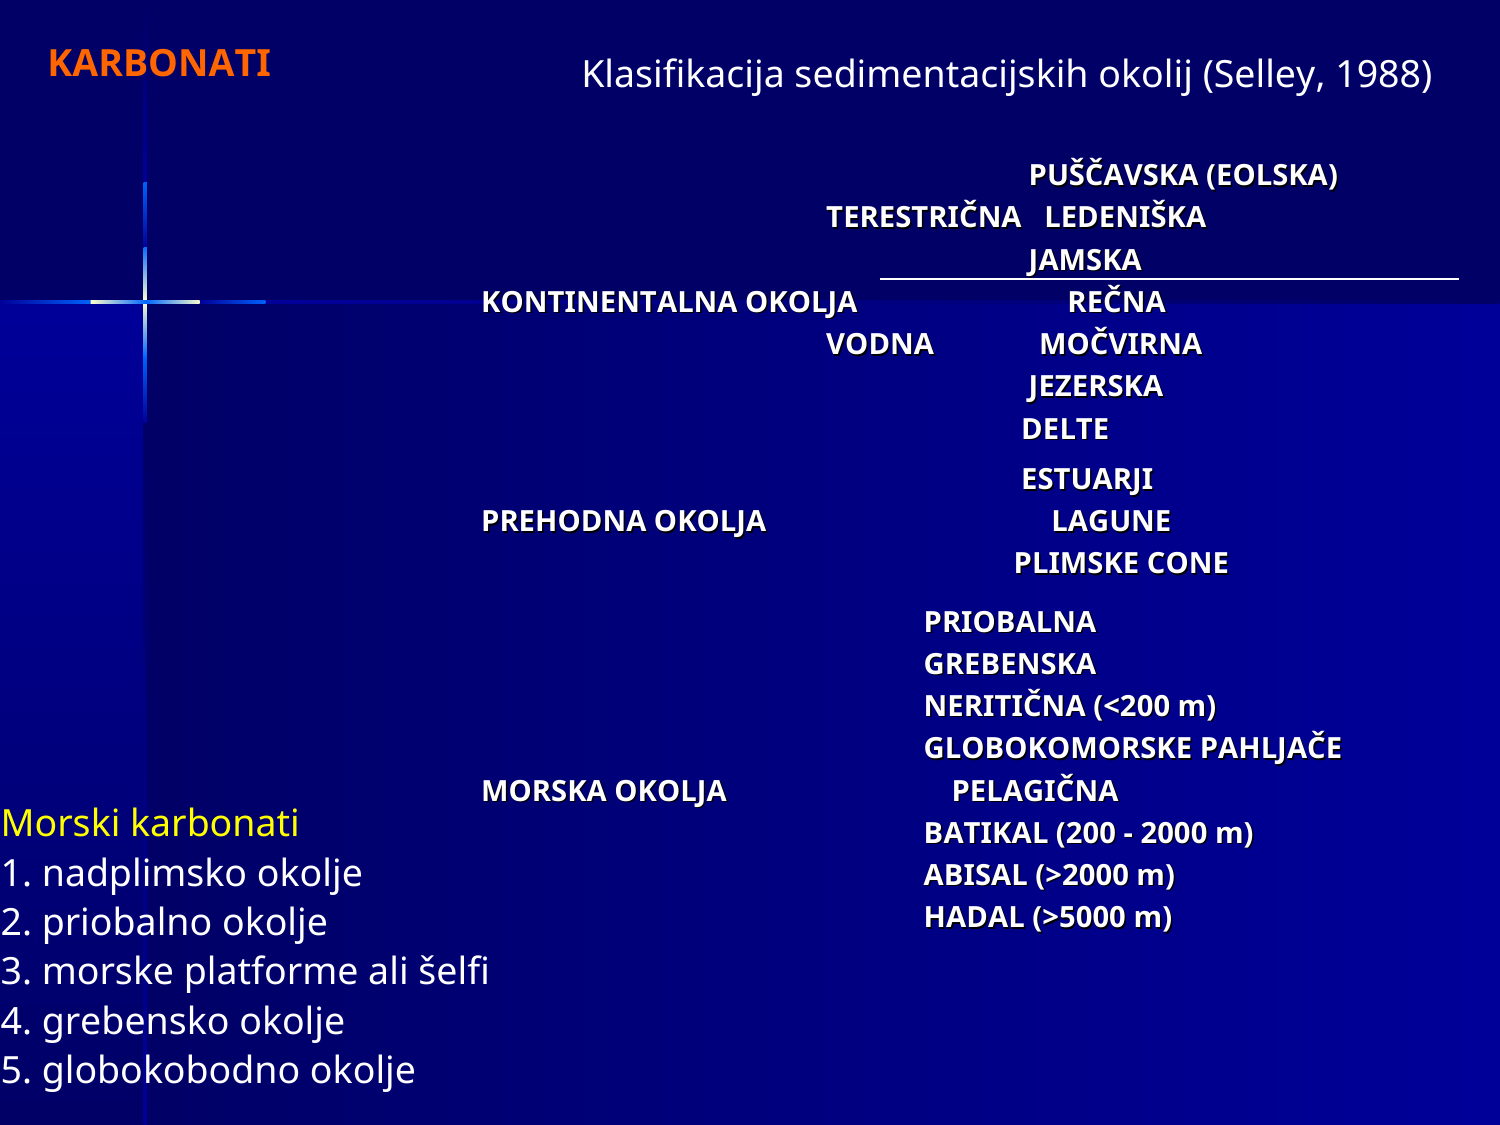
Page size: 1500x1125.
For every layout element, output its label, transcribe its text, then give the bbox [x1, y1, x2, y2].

text_box Morski karbonati 1. nadplimsko okolje 2. priobalno okolje 3. morske platforme ali šelfi 4. grebensko okolje 5. globokobodno okolje [0, 786, 506, 1100]
table_header PUŠČAVSKA (EOLSKA) TERESTRIČNA LEDENIŠKA JAMSKA KONTINENTALNA OKOLJA REČNA VODNA MOČVIRNA JEZERSKA DELTE [466, 149, 1466, 453]
text_box Klasifikacija sedimentacijskih okolij (Selley, 1988) [566, 42, 1449, 104]
text_box KARBONATI [32, 30, 286, 92]
table_cell ESTUARJI PREHODNA OKOLJA LAGUNE PLIMSKE CONE [466, 453, 1466, 595]
table_cell PRIOBALNA GREBENSKA NERITIČNA (<200 m) GLOBOKOMORSKE PAHLJAČE MORSKA OKOLJA PELAGIČNA BATIKAL (200 - 2000 m) ABISAL (>2000 m) HADAL (>5000 m) [466, 595, 1466, 941]
